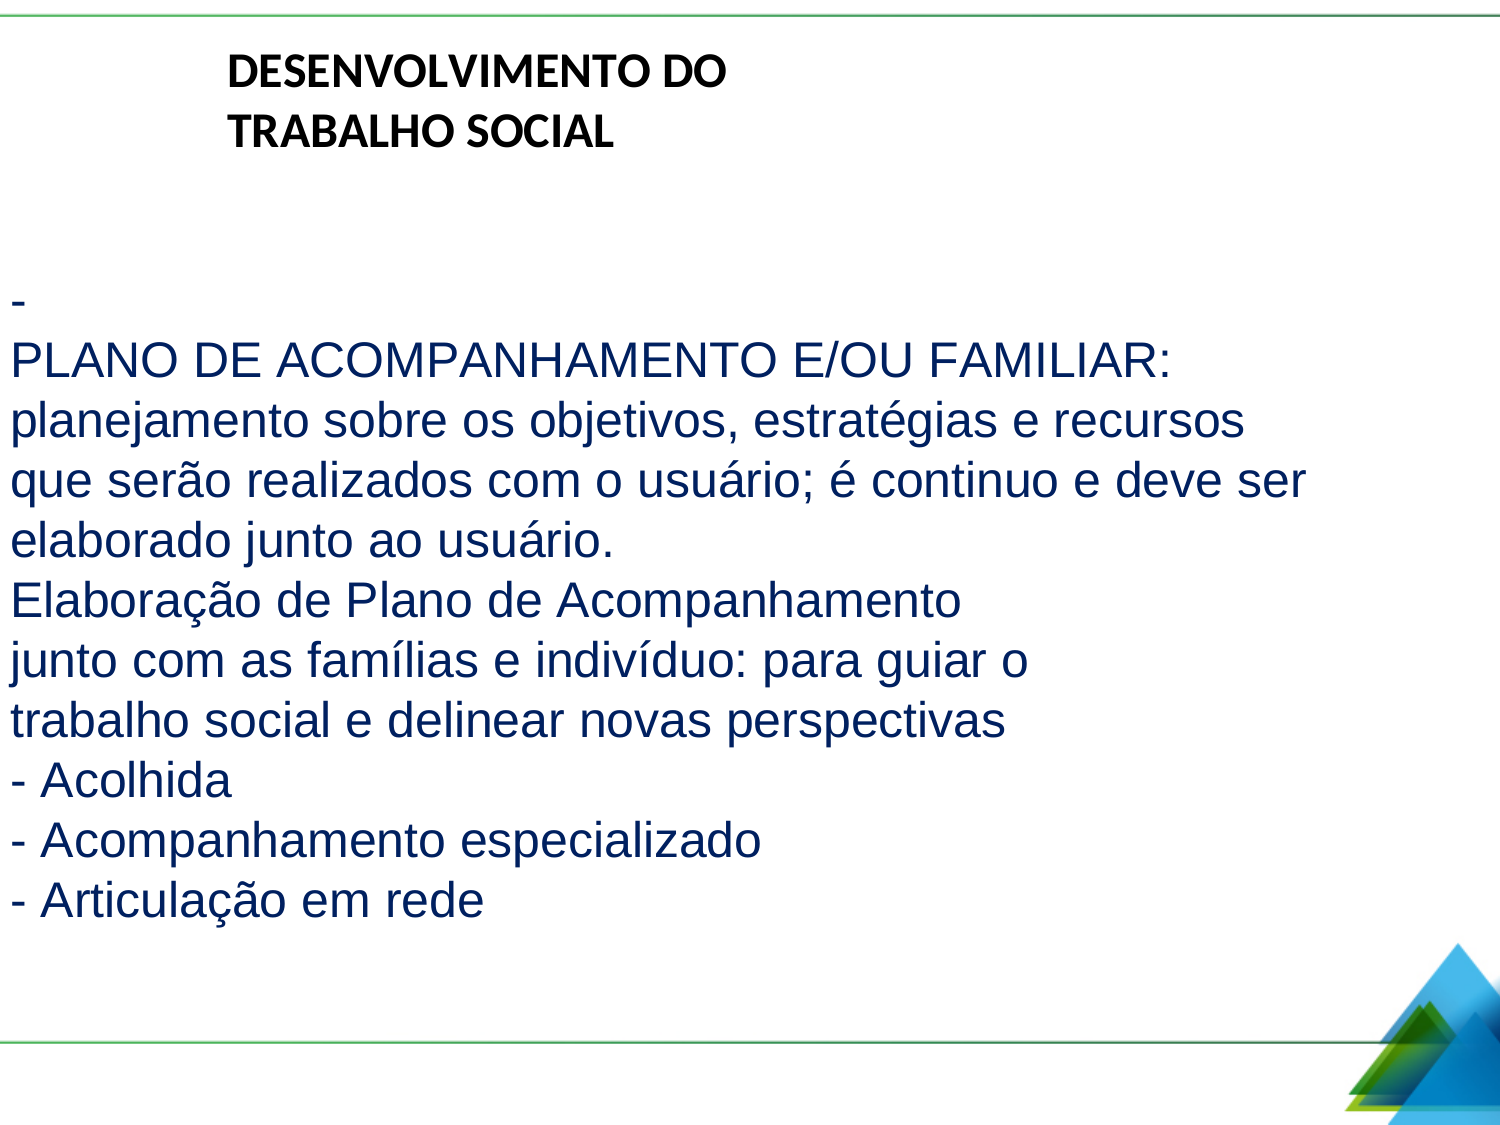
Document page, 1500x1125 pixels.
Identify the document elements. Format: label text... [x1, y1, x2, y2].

text_box - PLANO DE ACOMPANHAMENTO E/OU FAMILIAR: planejamento sobre os objetivos, estratégias e recursos que serão realizados com o usuário; é continuo e deve ser elaborado junto ao usuário. Elaboração de Plano de Acompanhamento junto com as famílias e indivíduo: para guiar o trabalho social e delinear novas perspectivas - Acolhida - Acompanhamento especializado - Articulação em rede [0, 259, 1323, 996]
text_box [0, 0, 1500, 1125]
text_box DESENVOLVIMENTO DO TRABALHO SOCIAL [212, 30, 1308, 166]
